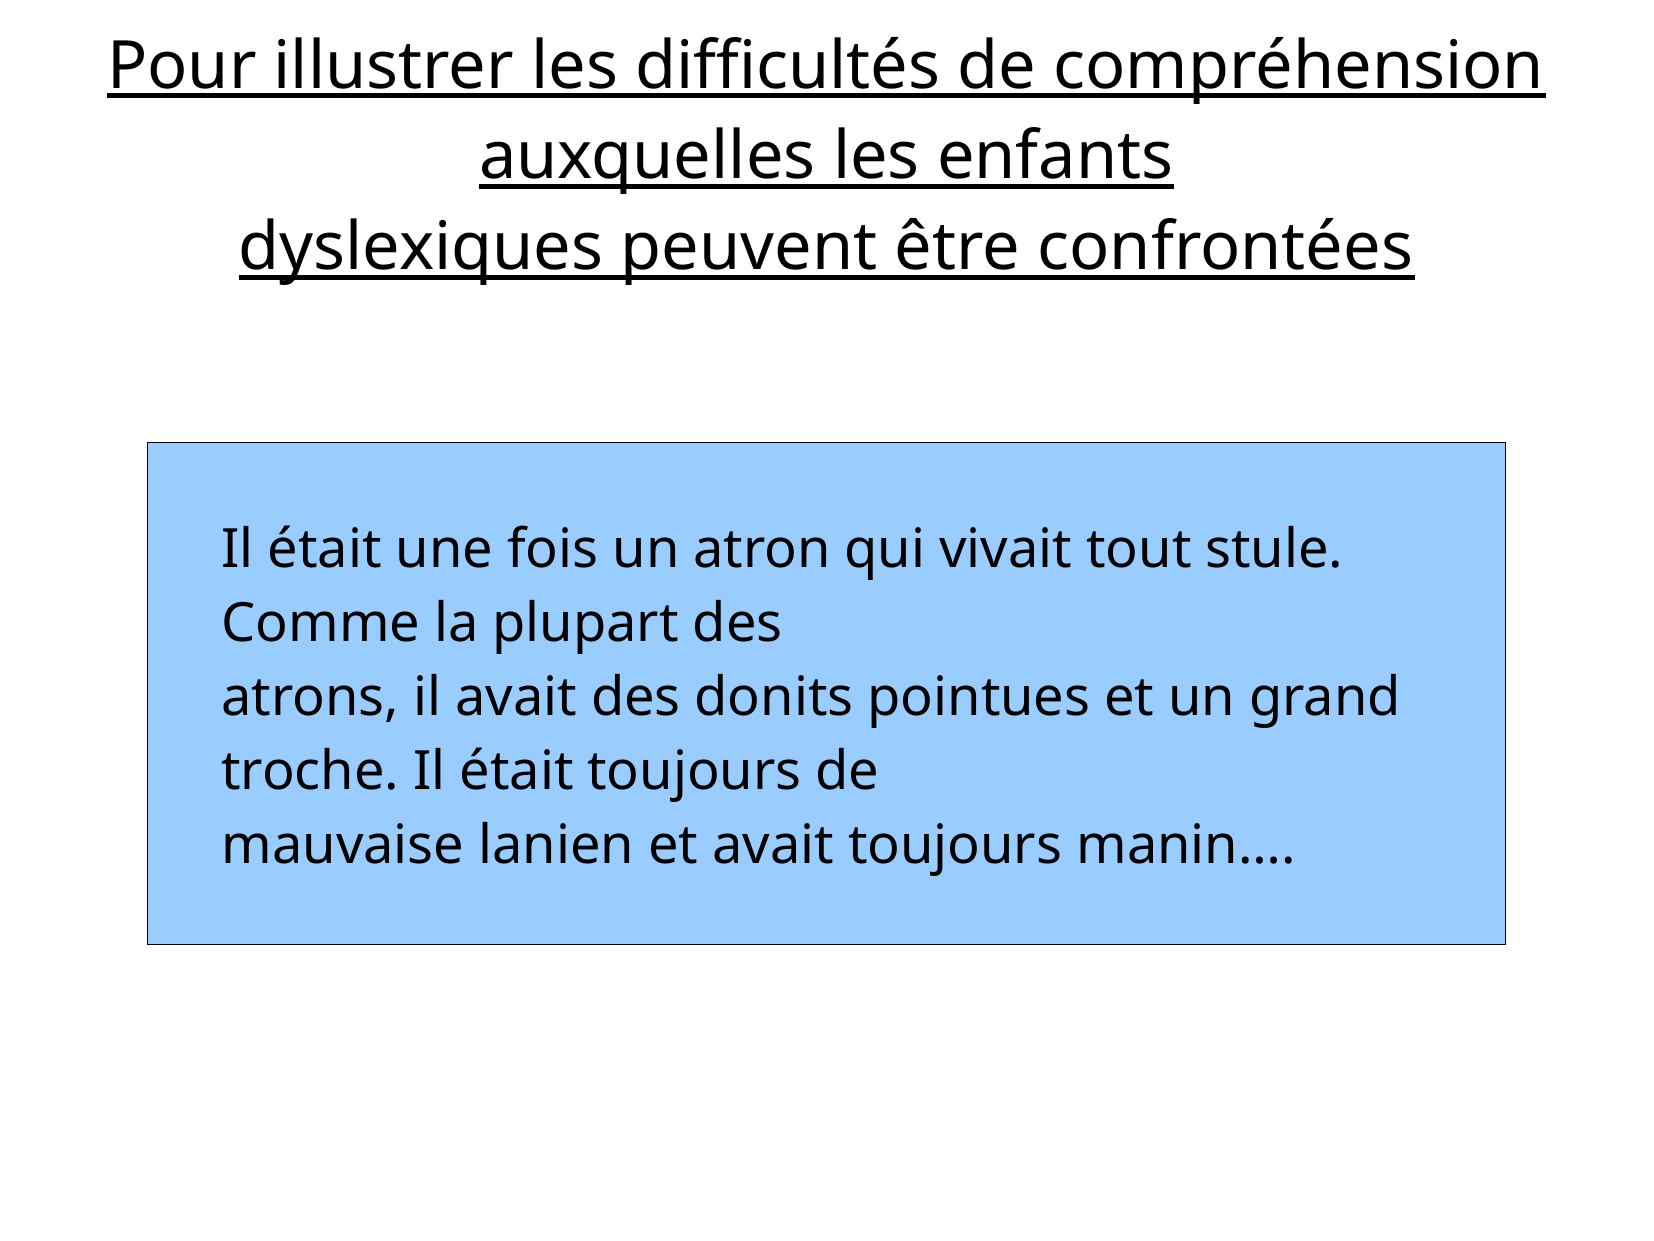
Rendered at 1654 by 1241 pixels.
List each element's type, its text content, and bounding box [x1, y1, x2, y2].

text_box Il était une fois un atron qui vivait tout stule. Comme la plupart des atrons, il avait des donits pointues et un grand troche. Il était toujours de mauvaise lanien et avait toujours manin…. [206, 501, 1447, 1093]
title Pour illustrer les difficultés de compréhension auxquelles les enfants dyslexiques peuvent être confrontées [82, 13, 1571, 293]
text_box [147, 442, 1506, 945]
